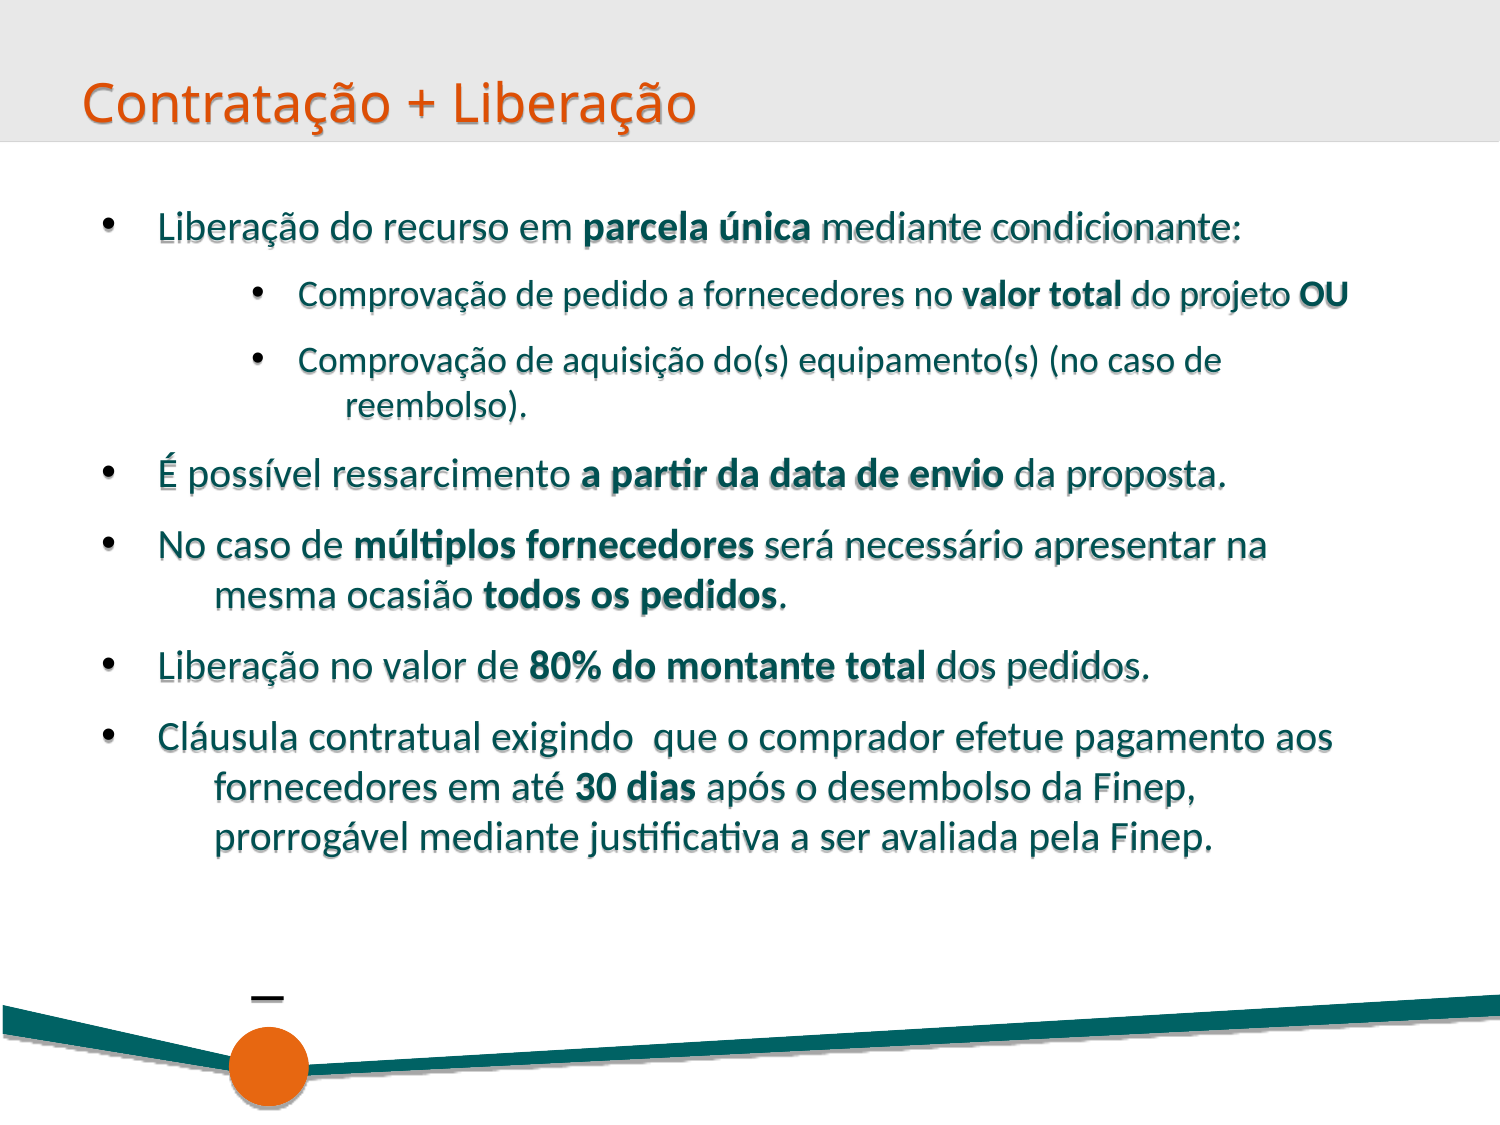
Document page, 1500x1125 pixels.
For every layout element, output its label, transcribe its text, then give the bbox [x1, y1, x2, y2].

title Contratação + Liberação [66, 18, 1417, 141]
list Liberação do recurso em parcela única mediante condicionante: Comprovação de pedido a fornecedores no valor total do projeto OU Comprovação de aquisição do(s) equipamento(s) (no caso de reembolso). É possível ressarcimento a partir da data de envio da proposta. No caso de múltiplos fornecedores será necessário apresentar na mesma ocasião todos os pedidos. Liberação no valor de 80% do montante total dos pedidos. Cláusula contratual exigindo que o comprador efetue pagamento aos fornecedores em até 30 dias após o desembolso da Finep, prorrogável mediante justificativa a ser avaliada pela Finep. [86, 190, 1387, 950]
